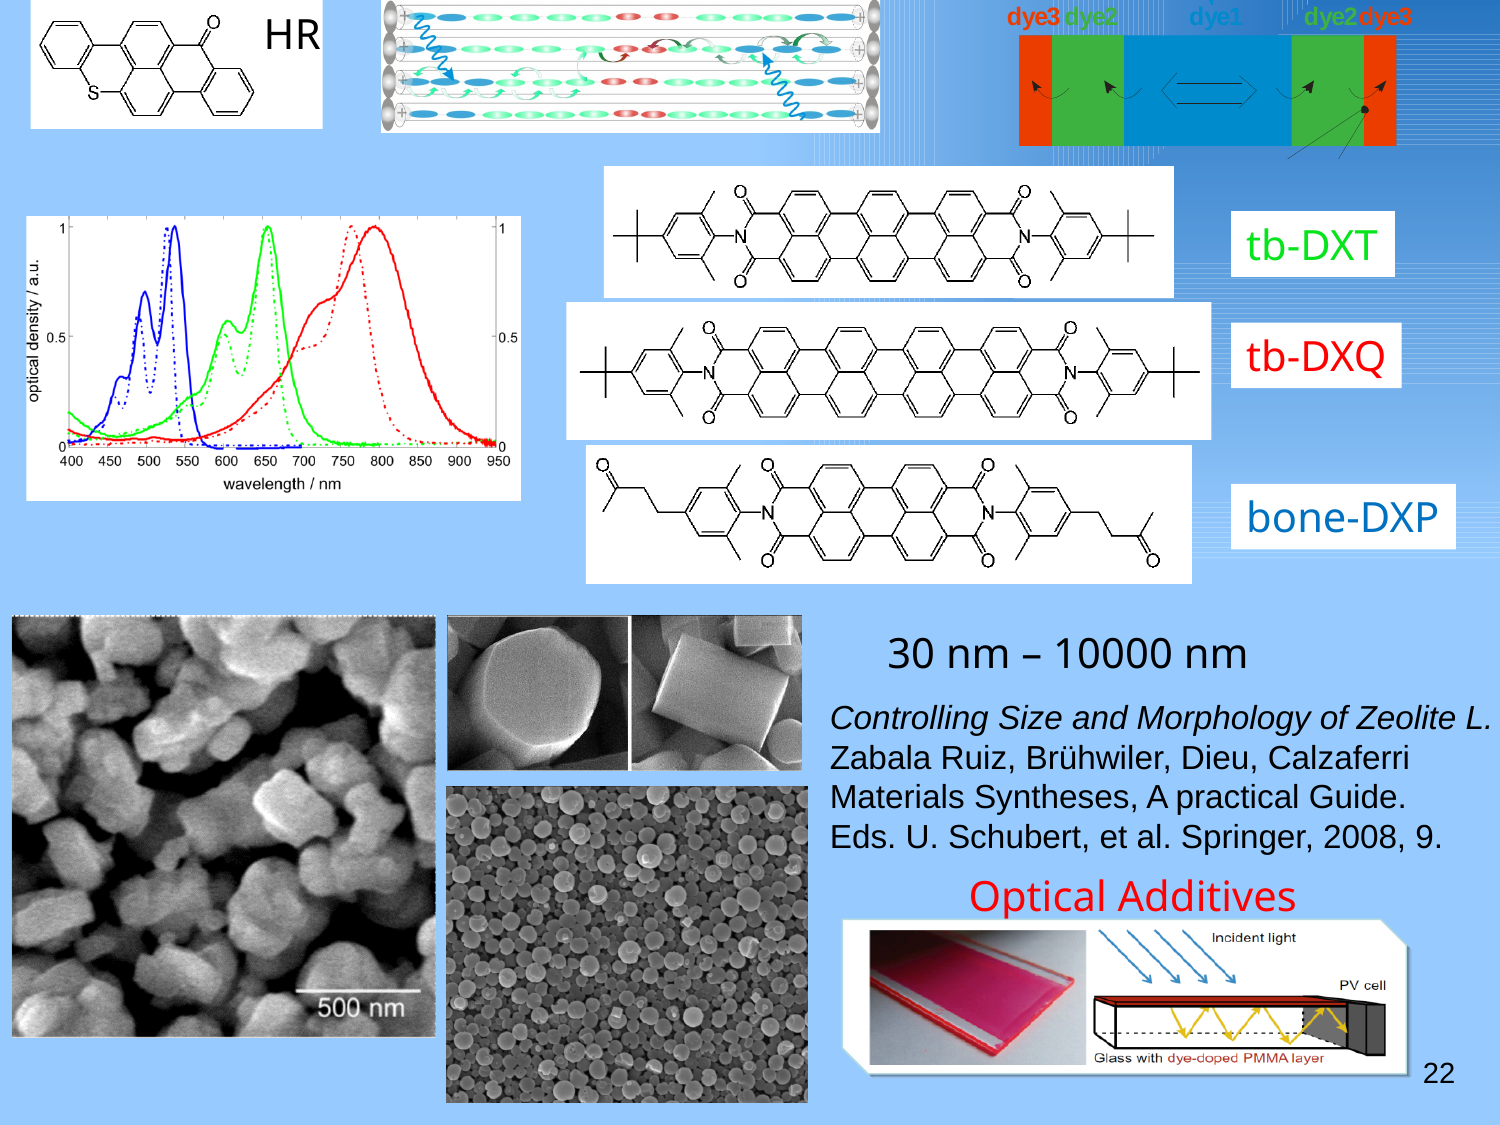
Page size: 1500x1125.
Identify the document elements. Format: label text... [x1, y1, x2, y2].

text_box tb-DXQ [1231, 322, 1402, 389]
picture [585, 445, 1192, 584]
picture [447, 615, 802, 771]
picture [991, 0, 1434, 159]
picture [446, 786, 808, 1103]
text_box tb-DXT [1231, 211, 1395, 277]
picture [381, 0, 881, 133]
picture [30, 0, 323, 129]
picture [603, 166, 1174, 298]
picture [26, 216, 521, 501]
text_box HR [248, 0, 341, 66]
text_box Optical Additives [953, 862, 1295, 919]
text_box [842, 919, 1500, 1108]
text_box Controlling Size and Morphology of Zeolite L. Zabala Ruiz, Brühwiler, Dieu, Calzaferri Materials Syntheses, A practical Guide. Eds. U. Schubert, et al. Springer, 2008, 9. [814, 688, 1500, 866]
text_box 30 nm – 10000 nm [872, 619, 1253, 685]
text_box bone-DXP [1231, 483, 1456, 550]
picture [868, 928, 1386, 1065]
picture [566, 302, 1212, 440]
picture [11, 615, 436, 1038]
